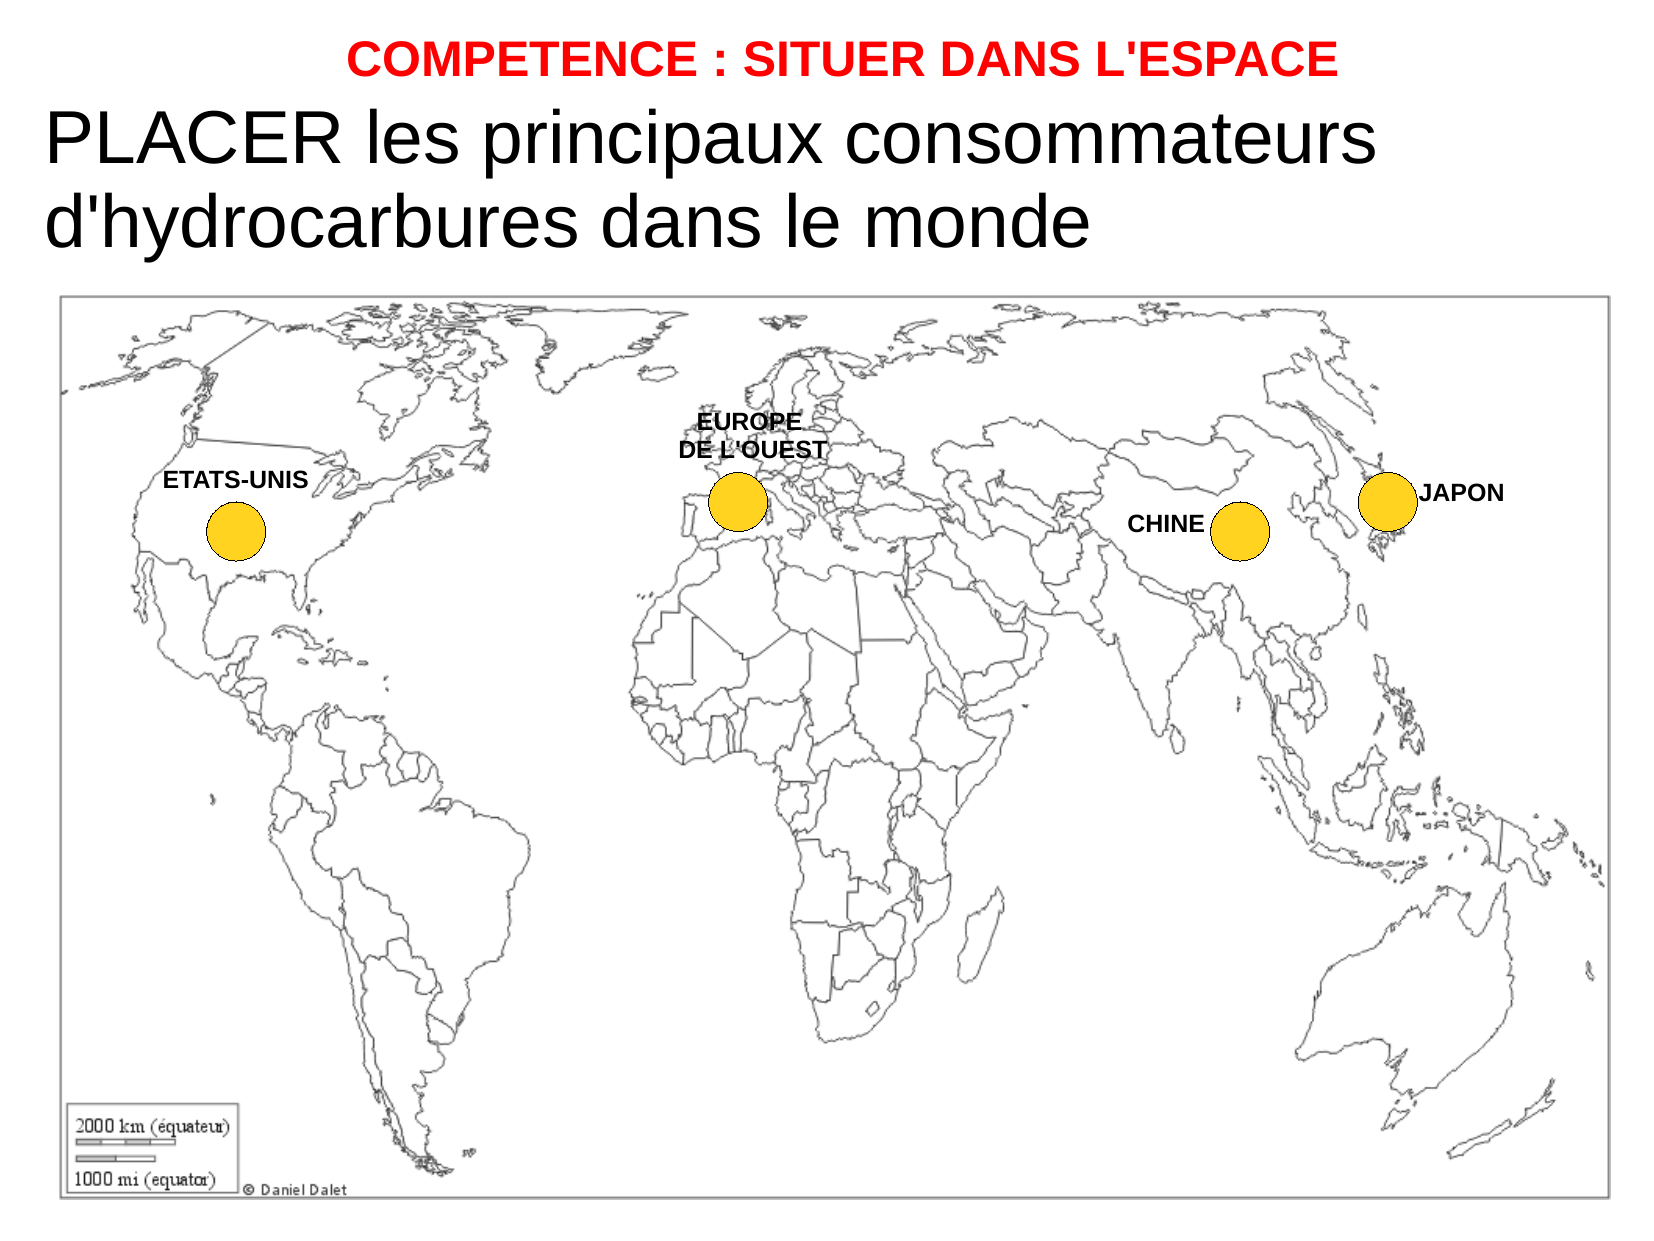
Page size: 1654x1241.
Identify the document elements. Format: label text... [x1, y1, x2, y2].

text_box CHINE [1092, 501, 1241, 562]
title COMPETENCE : SITUER DANS L'ESPACE [0, 29, 1654, 89]
text_box [206, 502, 266, 562]
text_box [1358, 472, 1387, 532]
text_box ETATS-UNIS [147, 458, 325, 502]
picture [59, 295, 1611, 1200]
text_box EUROPE DE L'OUEST [649, 400, 857, 473]
text_box PLACER les principaux consommateurs d'hydrocarbures dans le monde [29, 89, 1625, 272]
text_box JAPON [1387, 471, 1536, 532]
text_box [1241, 502, 1270, 561]
text_box [708, 473, 768, 532]
